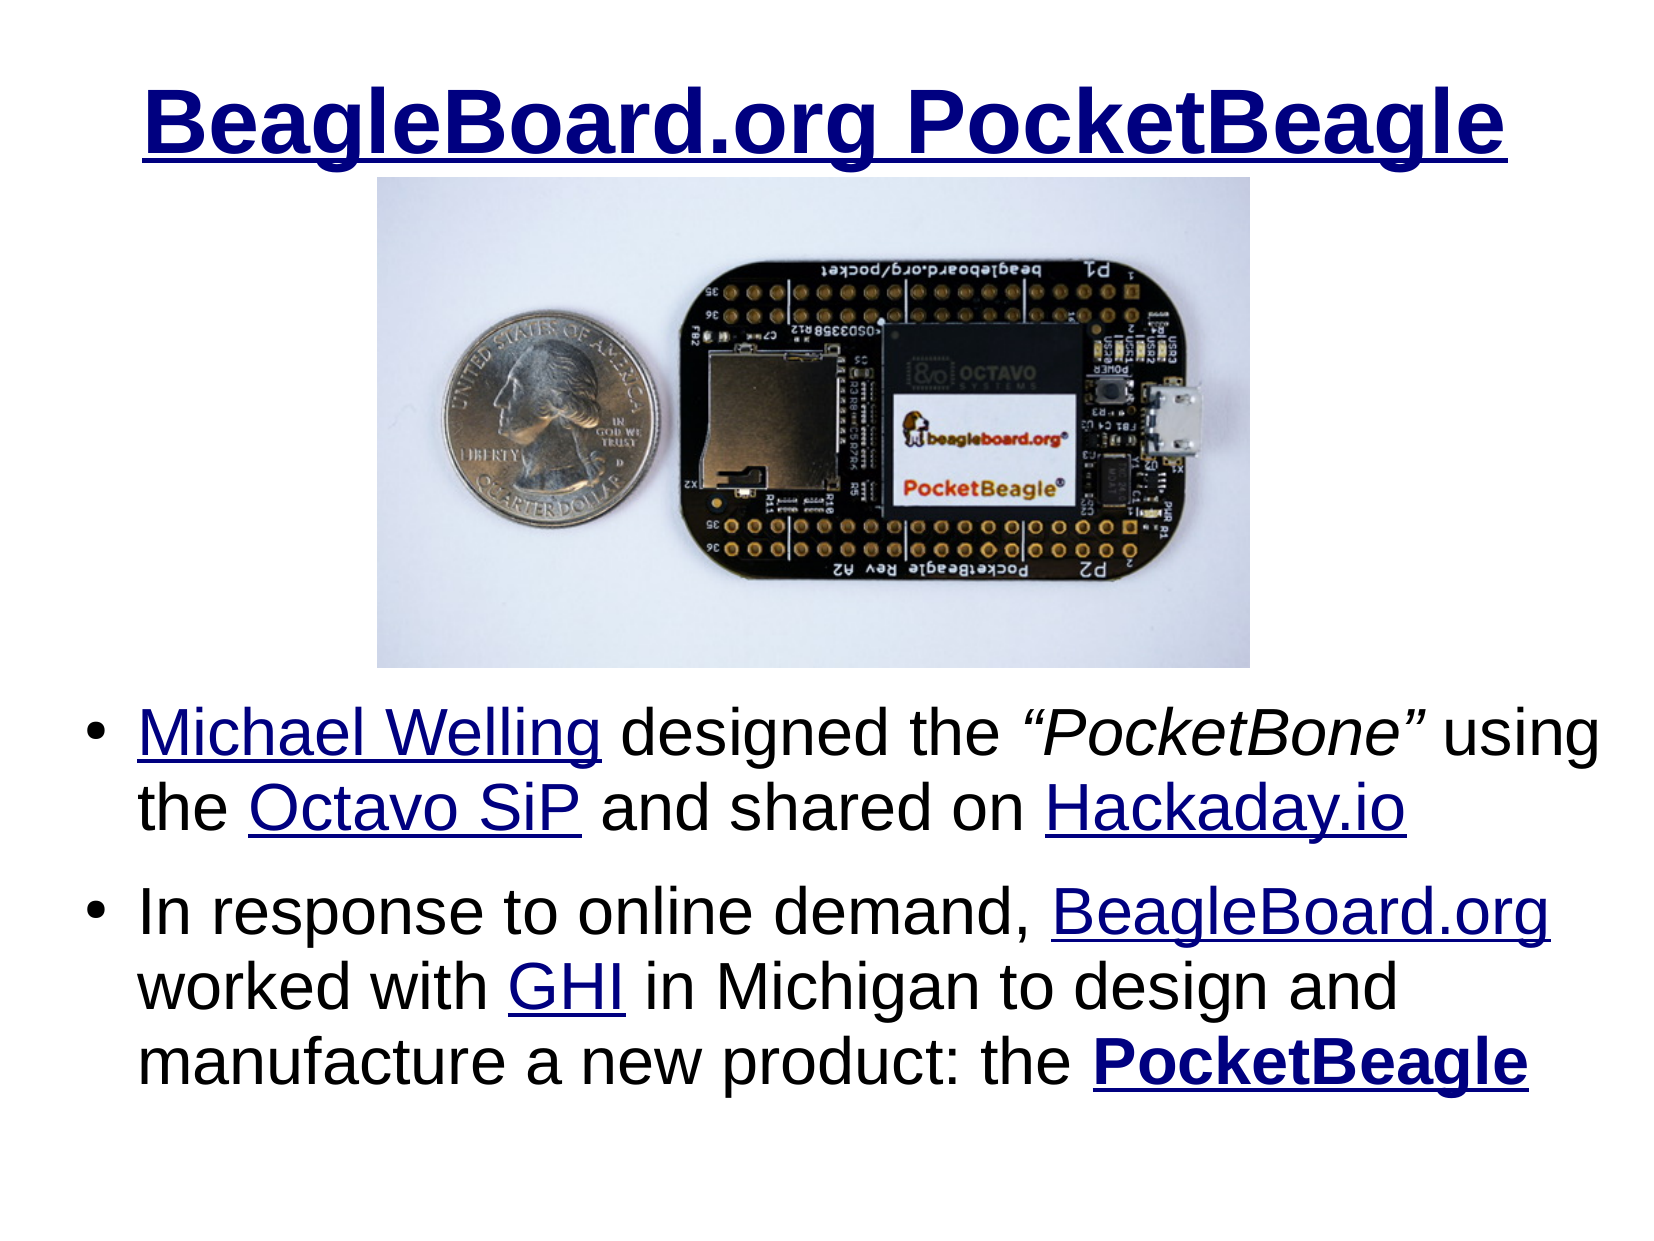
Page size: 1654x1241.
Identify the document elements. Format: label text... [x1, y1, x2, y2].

list Michael Welling designed the “PocketBone” using the Octavo SiP and shared on Hackaday.io In response to online demand, BeagleBoard.org worked with GHI in Michigan to design and manufacture a new product: the PocketBeagle [66, 695, 1618, 1156]
title BeagleBoard.org PocketBeagle [80, 17, 1570, 225]
picture [377, 225, 1250, 668]
